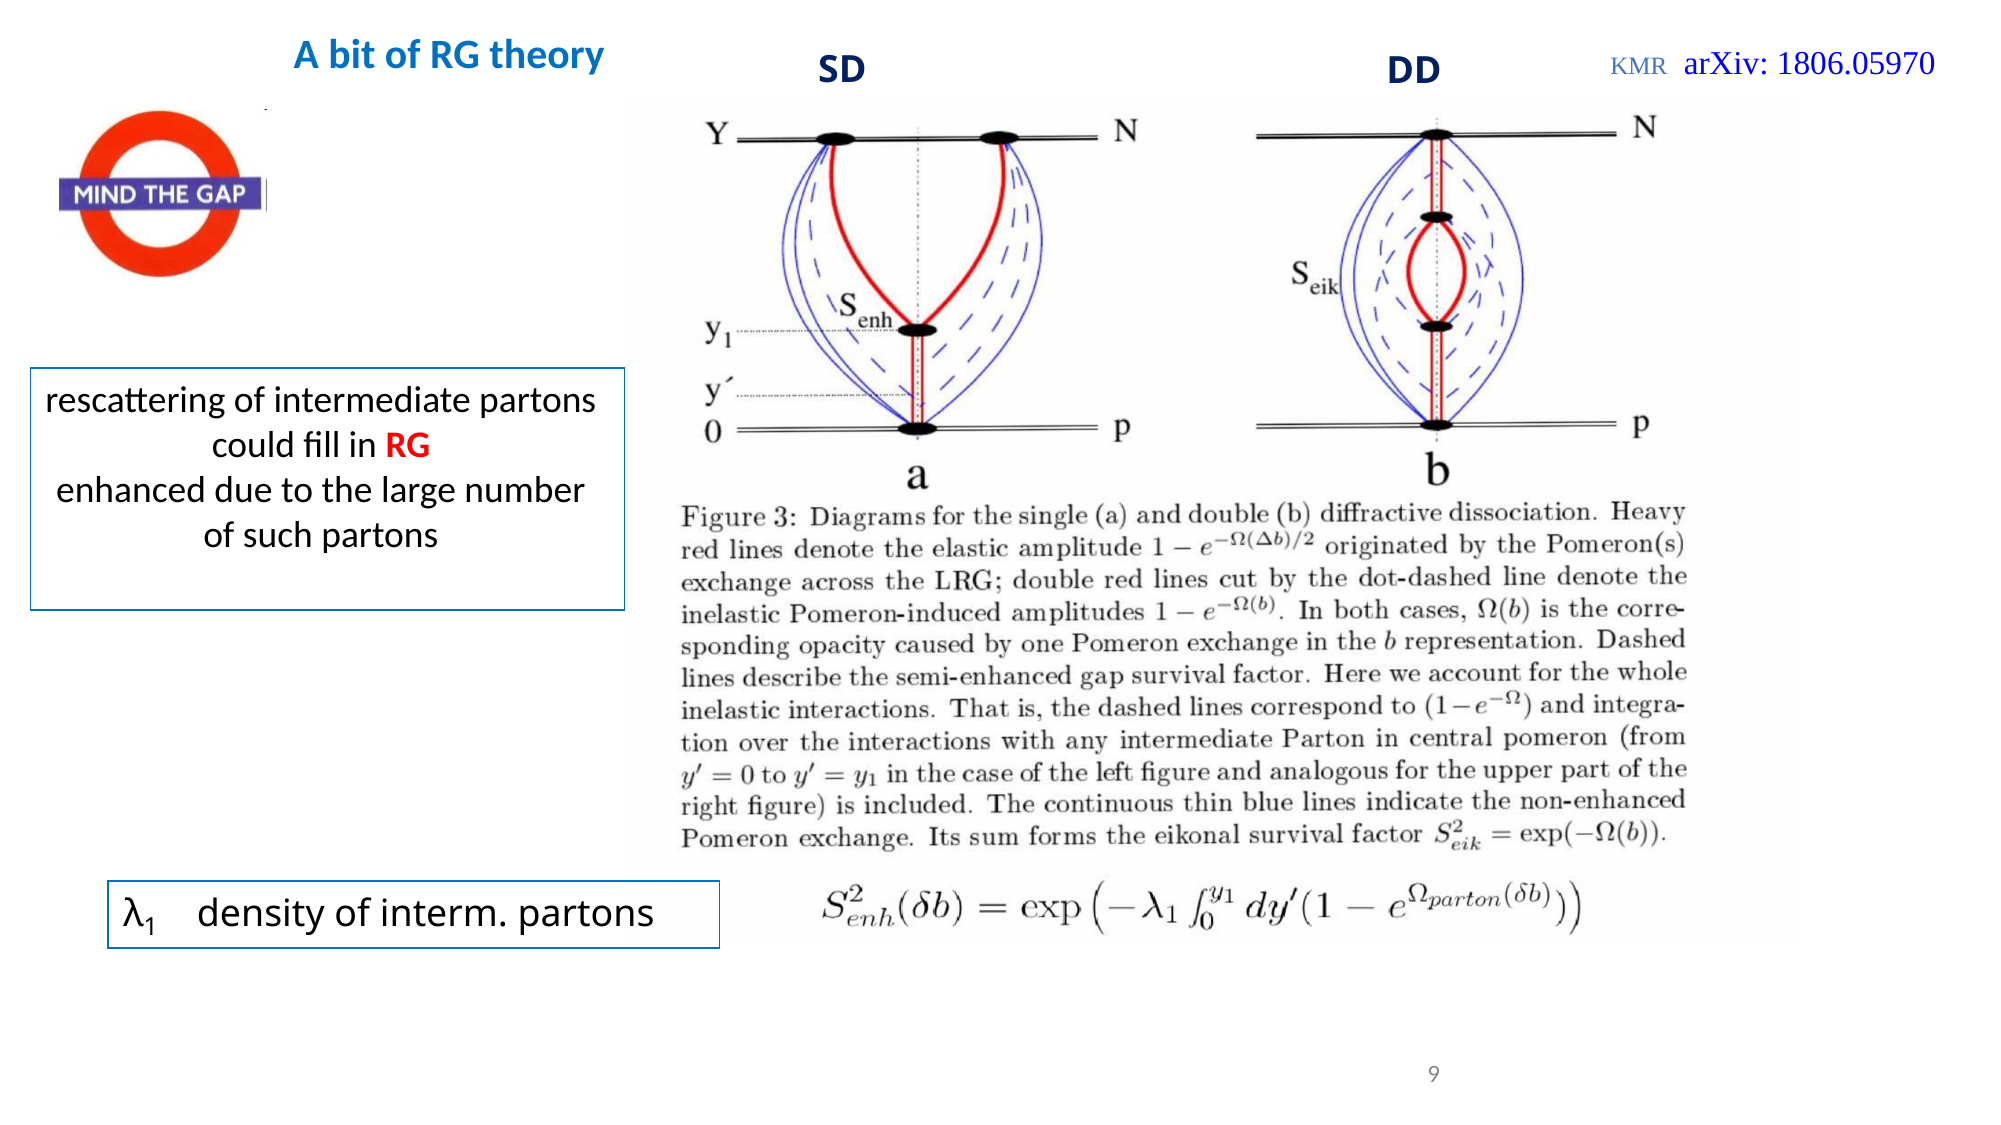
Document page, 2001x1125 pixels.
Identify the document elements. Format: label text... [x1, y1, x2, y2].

picture [59, 109, 267, 279]
text_box SD [803, 37, 918, 99]
text_box λ1 density of interm. partons [108, 880, 720, 942]
text_box rescattering of intermediate partons could fill in RG enhanced due to the large number of such partons [30, 367, 625, 611]
text_box A bit of RG theory [278, 19, 703, 86]
text_box KMR arXiv: 1806.05970 [1595, 33, 2000, 90]
picture [624, 97, 1801, 943]
text_box DD [1371, 38, 1486, 99]
text_box [1412, 1042, 1863, 1103]
